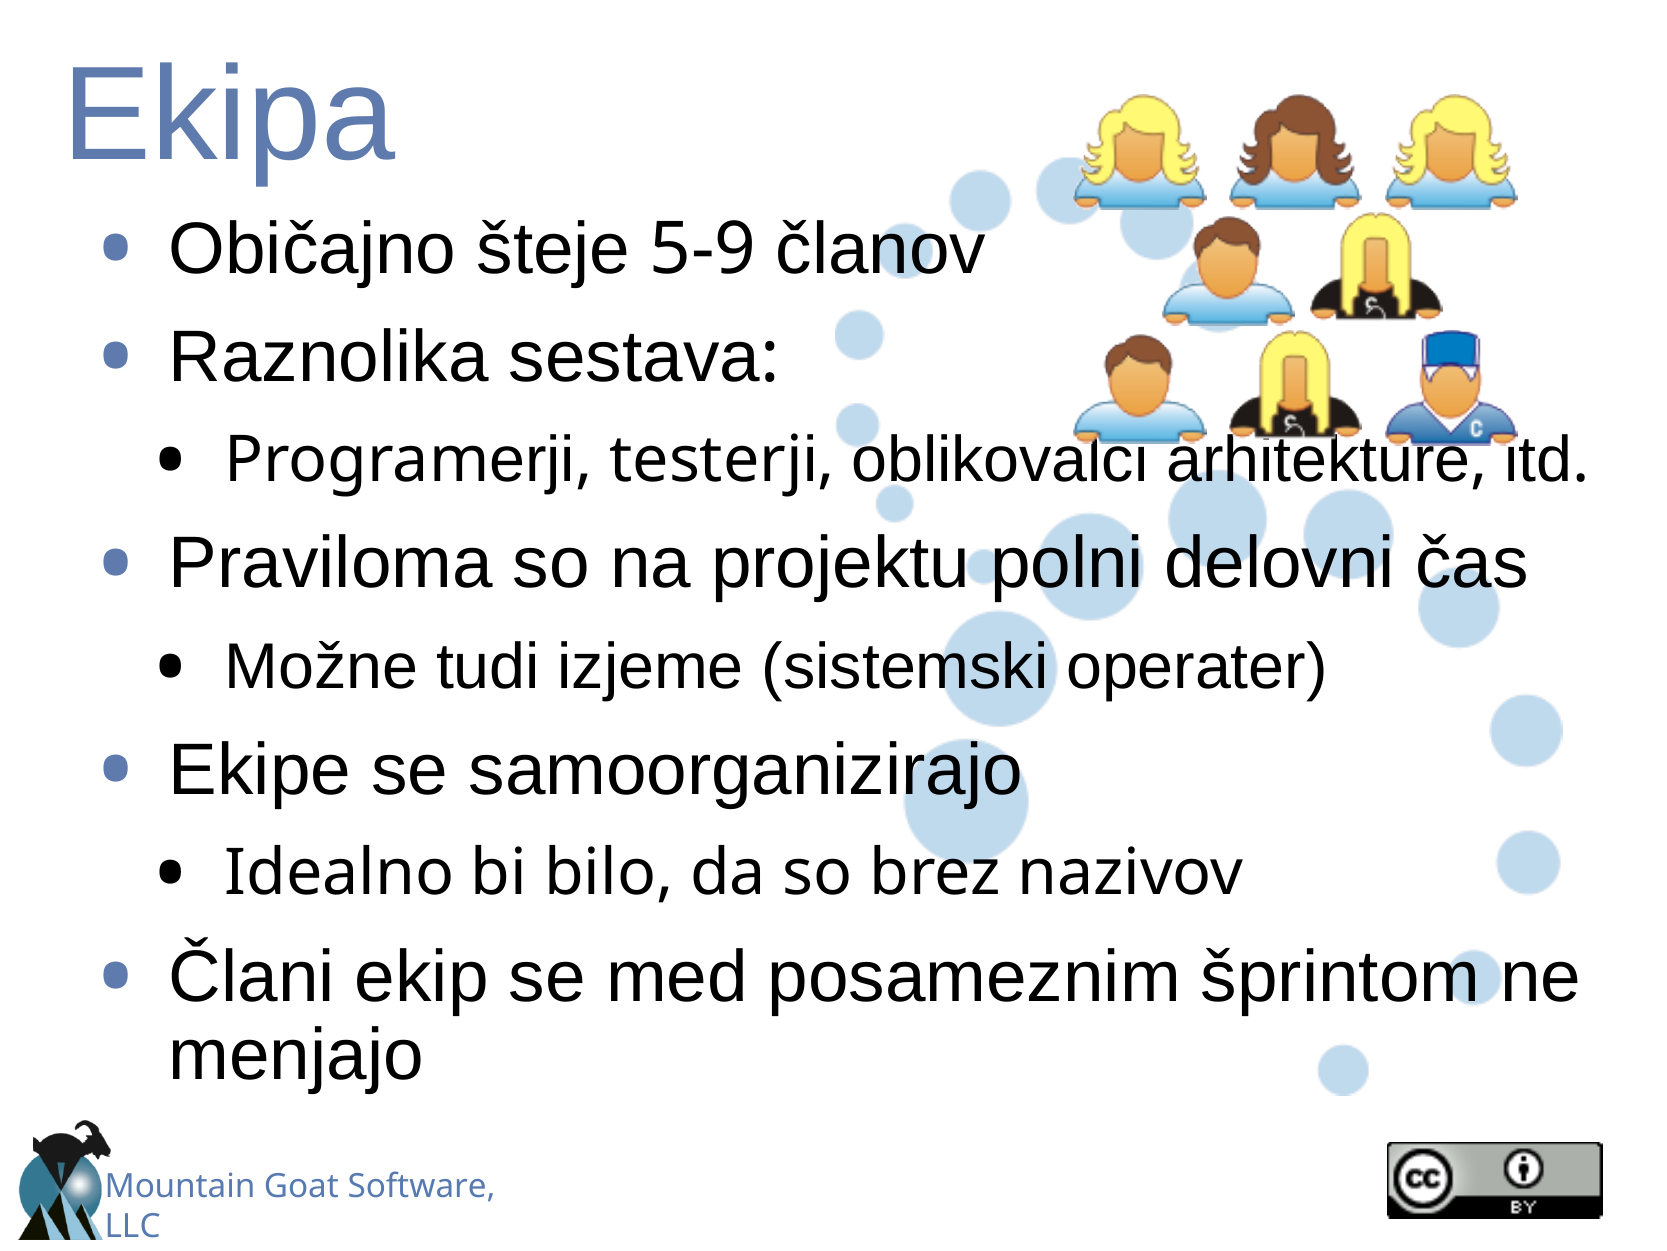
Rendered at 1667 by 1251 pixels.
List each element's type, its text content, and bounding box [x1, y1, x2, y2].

picture [1229, 330, 1362, 446]
picture [1310, 212, 1443, 328]
picture [1387, 1142, 1603, 1219]
picture [1385, 330, 1518, 446]
picture [1162, 216, 1295, 326]
title Ekipa [56, 18, 1609, 194]
list Običajno šteje 5-9 članov Raznolika sestava: Programerji, testerji, oblikovalci arhitekture, itd. Praviloma so na projektu polni delovni čas Možne tudi izjeme (sistemski operater) Ekipe se samoorganizirajo Idealno bi bilo, da so brez nazivov Člani ekip se med posameznim šprintom ne menjajo [47, 204, 1634, 1102]
picture [18, 1120, 111, 1240]
picture [1073, 334, 1207, 444]
picture [835, 94, 1563, 210]
